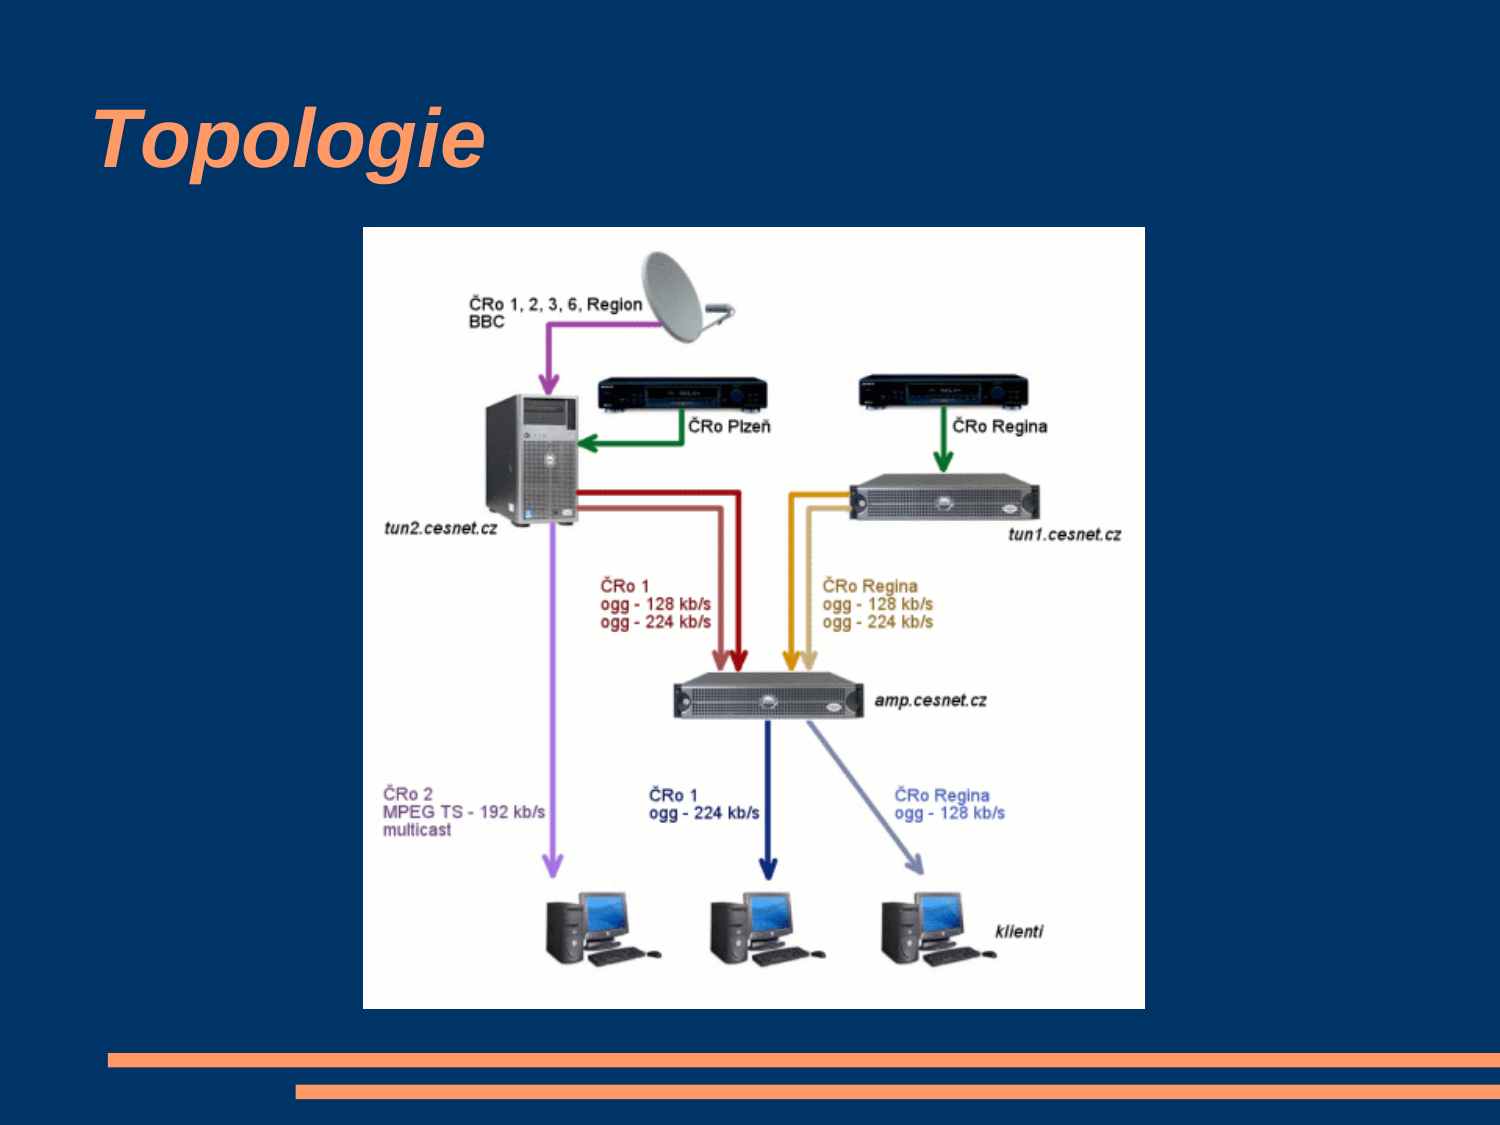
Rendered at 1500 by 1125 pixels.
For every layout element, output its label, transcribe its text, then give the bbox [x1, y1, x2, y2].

title Topologie [75, 45, 1426, 233]
picture [363, 227, 1145, 1009]
